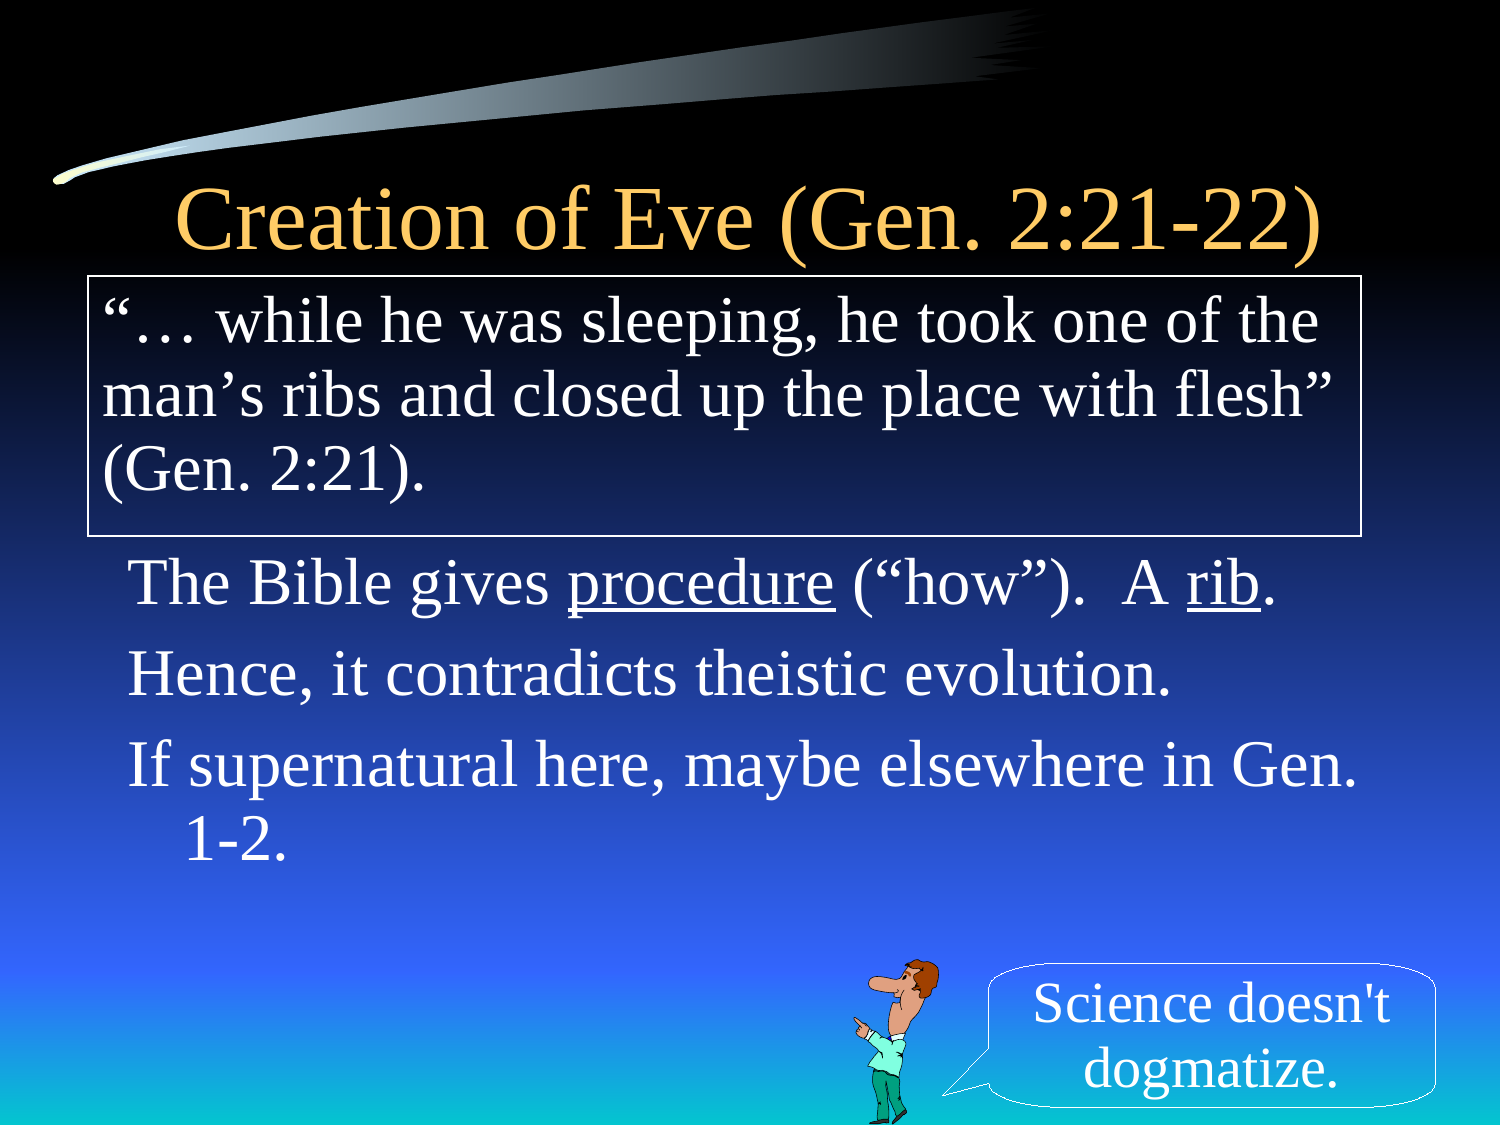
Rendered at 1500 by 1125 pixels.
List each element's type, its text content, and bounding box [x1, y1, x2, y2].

list The Bible gives procedure (“how”). A rib. Hence, it contradicts theistic evolution. If supernatural here, maybe elsewhere in Gen. 1-2. [112, 537, 1388, 1063]
title Creation of Eve (Gen. 2:21-22) [112, 124, 1388, 274]
text_box Science doesn't dogmatize. [942, 963, 1436, 1108]
text_box “… while he was sleeping, he took one of the man’s ribs and closed up the place with flesh” (Gen. 2:21). [89, 277, 1360, 513]
chart [853, 959, 940, 1125]
text_box “… while he was sleeping, he took one of the man’s ribs and closed up the place with flesh” (Gen. 2:21). [87, 274, 1450, 513]
